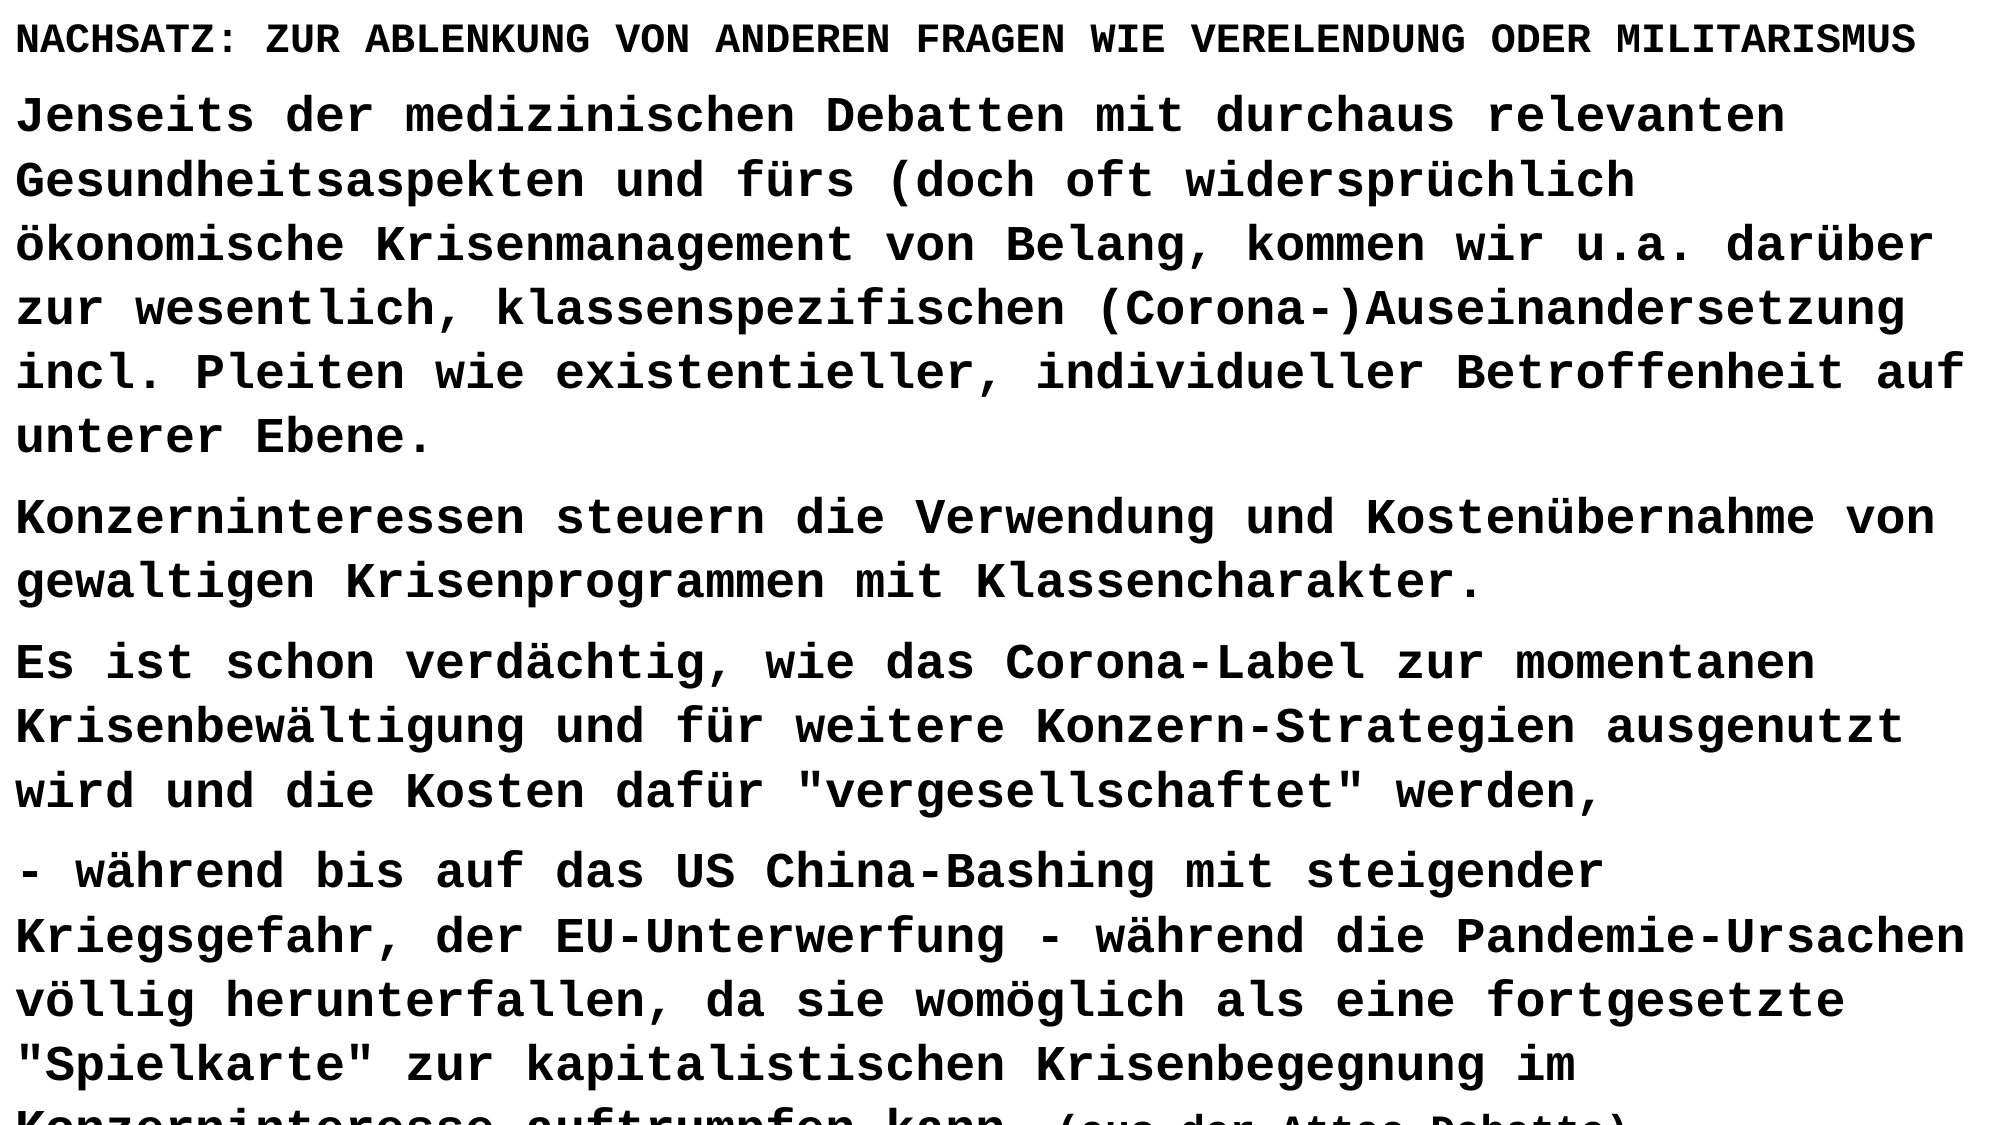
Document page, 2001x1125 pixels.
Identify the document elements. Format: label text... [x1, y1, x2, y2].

text_box NACHSATZ: ZUR ABLENKUNG VON ANDEREN FRAGEN WIE VERELENDUNG ODER MILITARISMUS Jenseits der medizinischen Debatten mit durchaus relevanten Gesundheitsaspekten und fürs (doch oft widersprüchlich ökonomische Krisenmanagement von Belang, kommen wir u.a. darüber zur wesentlich, klassenspezifischen (Corona-)Auseinandersetzung incl. Pleiten wie existentieller, individueller Betroffenheit auf unterer Ebene. Konzerninteressen steuern die Verwendung und Kostenübernahme von gewaltigen Krisenprogrammen mit Klassencharakter. Es ist schon verdächtig, wie das Corona-Label zur momentanen Krisenbewältigung und für weitere Konzern-Strategien ausgenutzt wird und die Kosten dafür "vergesellschaftet" werden, - während bis auf das US China-Bashing mit steigender Kriegsgefahr, der EU-Unterwerfung - während die Pandemie-Ursachen völlig herunterfallen, da sie womöglich als eine fortgesetzte "Spielkarte" zur kapitalistischen Krisenbegegnung im Konzerninteresse auftrumpfen kann. (aus der Attac-Debatte) [0, 0, 2000, 1125]
